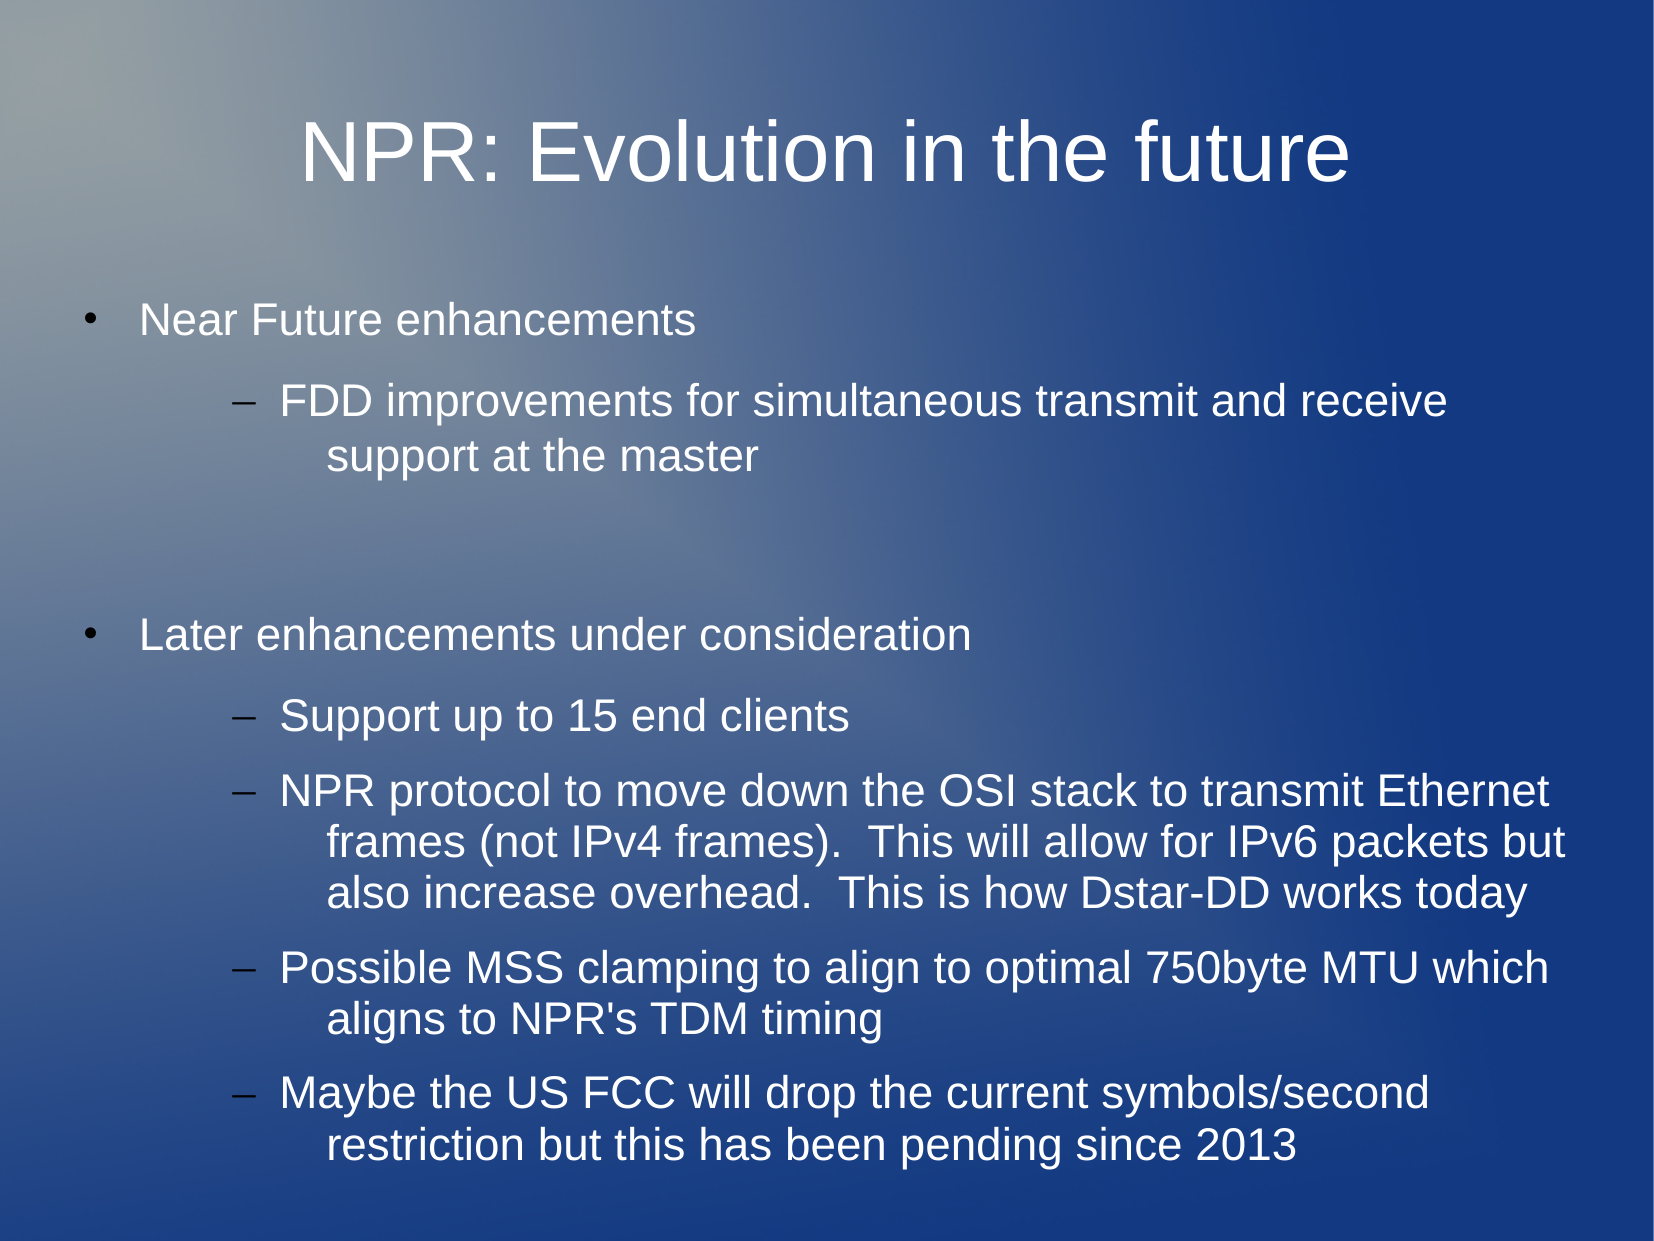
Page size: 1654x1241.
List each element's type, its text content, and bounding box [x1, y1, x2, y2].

title NPR: Evolution in the future [82, 49, 1571, 257]
list Near Future enhancements FDD improvements for simultaneous transmit and receive support at the master Later enhancements under consideration Support up to 15 end clients NPR protocol to move down the OSI stack to transmit Ethernet frames (not IPv4 frames). This will allow for IPv6 packets but also increase overhead. This is how Dstar-DD works today Possible MSS clamping to align to optimal 750byte MTU which aligns to NPR's TDM timing Maybe the US FCC will drop the current symbols/second restriction but this has been pending since 2013 [82, 290, 1571, 1186]
picture [0, 0, 1654, 1241]
